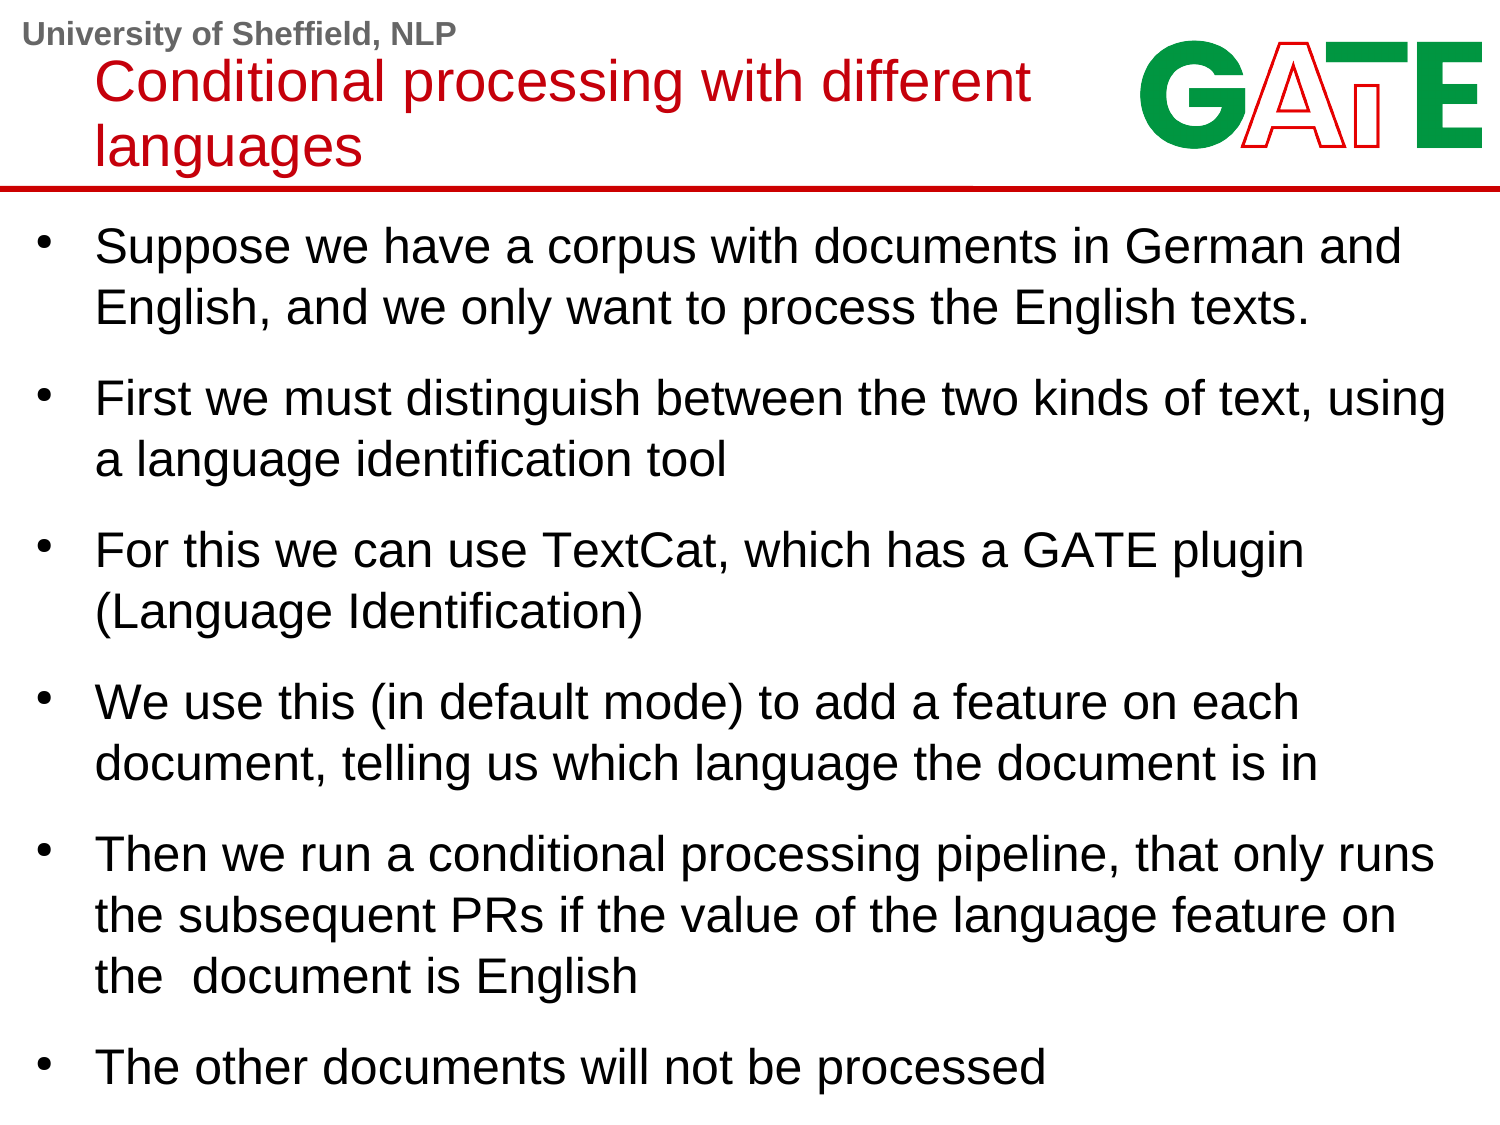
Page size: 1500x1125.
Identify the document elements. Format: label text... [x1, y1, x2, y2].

title Conditional processing with different languages [94, 47, 1314, 183]
picture [1133, 23, 1489, 166]
list Suppose we have a corpus with documents in German and English, and we only want to process the English texts. First we must distinguish between the two kinds of text, using a language identification tool For this we can use TextCat, which has a GATE plugin (Language Identification) We use this (in default mode) to add a feature on each document, telling us which language the document is in Then we run a conditional processing pipeline, that only runs the subsequent PRs if the value of the language feature on the document is English The other documents will not be processed [35, 212, 1453, 1063]
